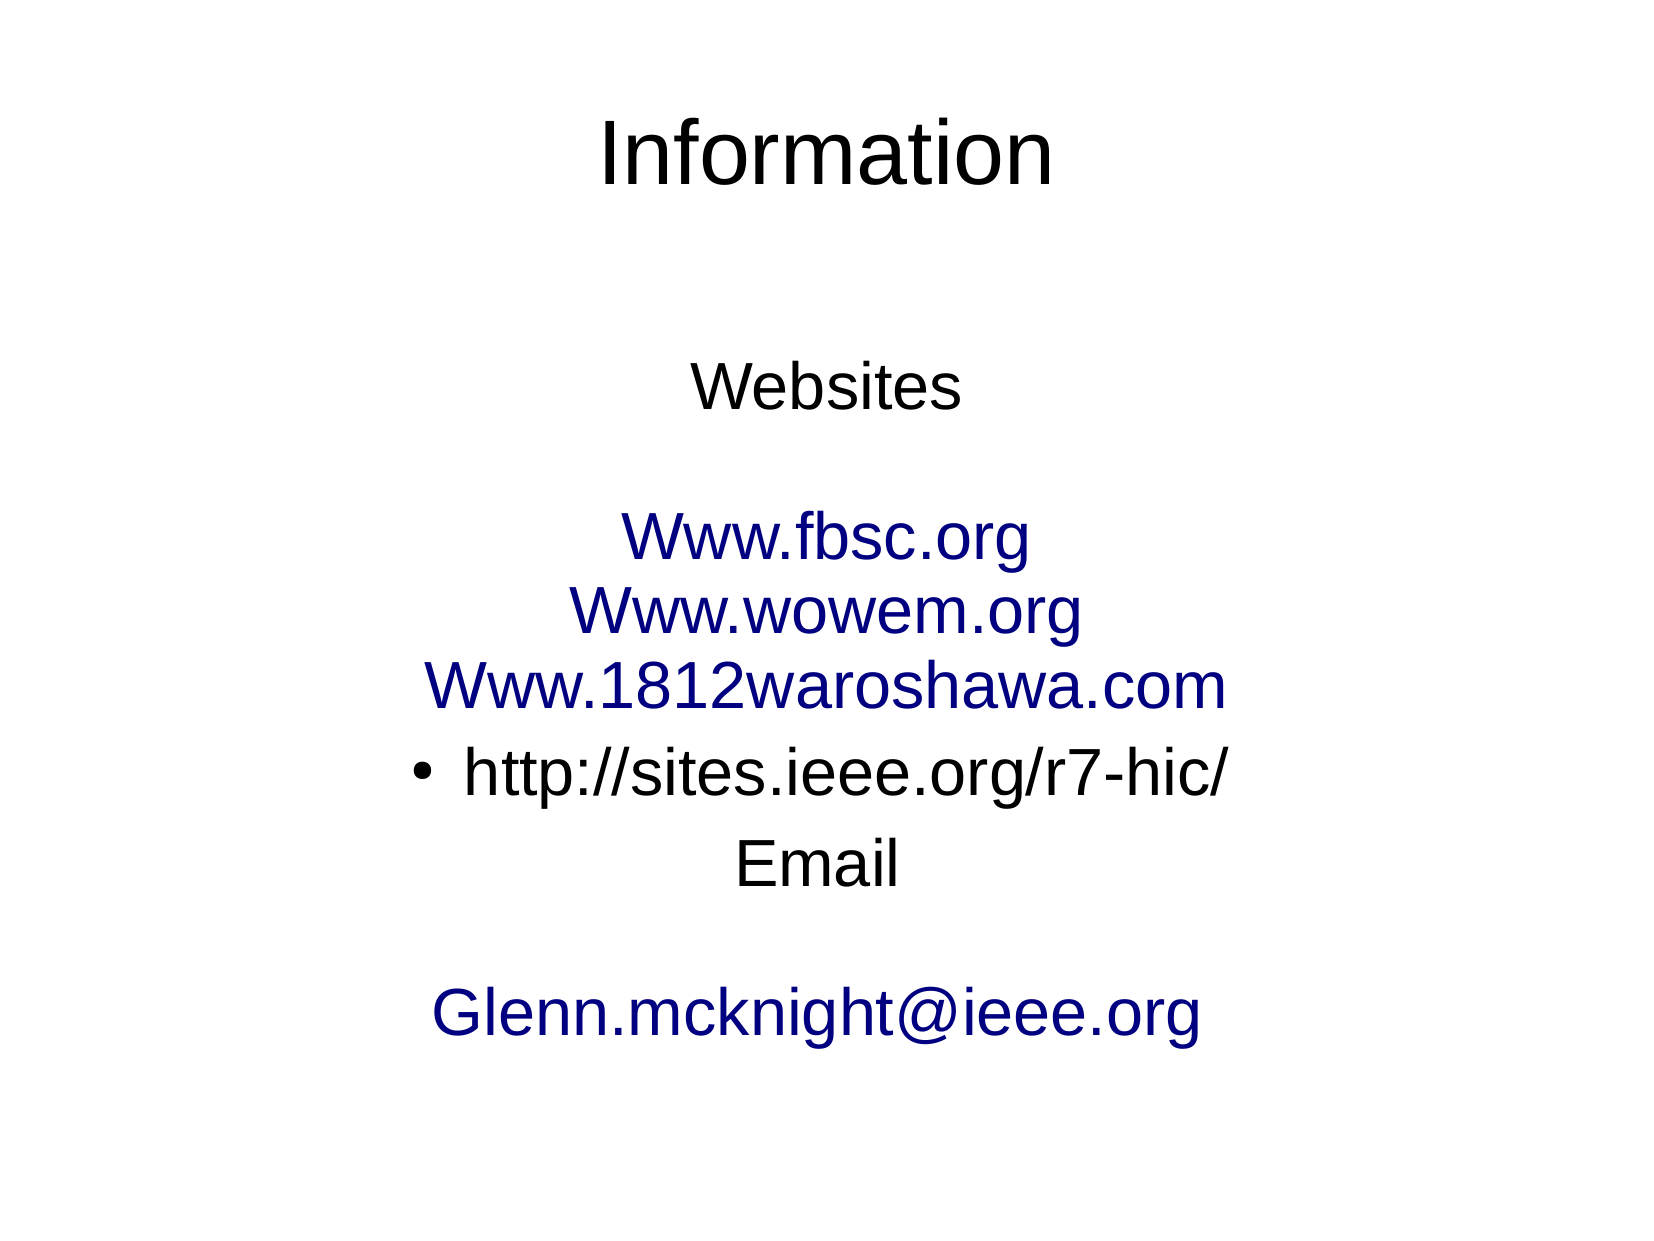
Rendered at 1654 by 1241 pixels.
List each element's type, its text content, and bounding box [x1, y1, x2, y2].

subtitle Websites Www.fbsc.org Www.wowem.org Www.1812waroshawa.com Email Glenn.mcknight@ieee.org [82, 290, 1571, 1109]
text_box http://sites.ieee.org/r7-hic/ [393, 735, 1261, 810]
title Information [82, 49, 1571, 257]
